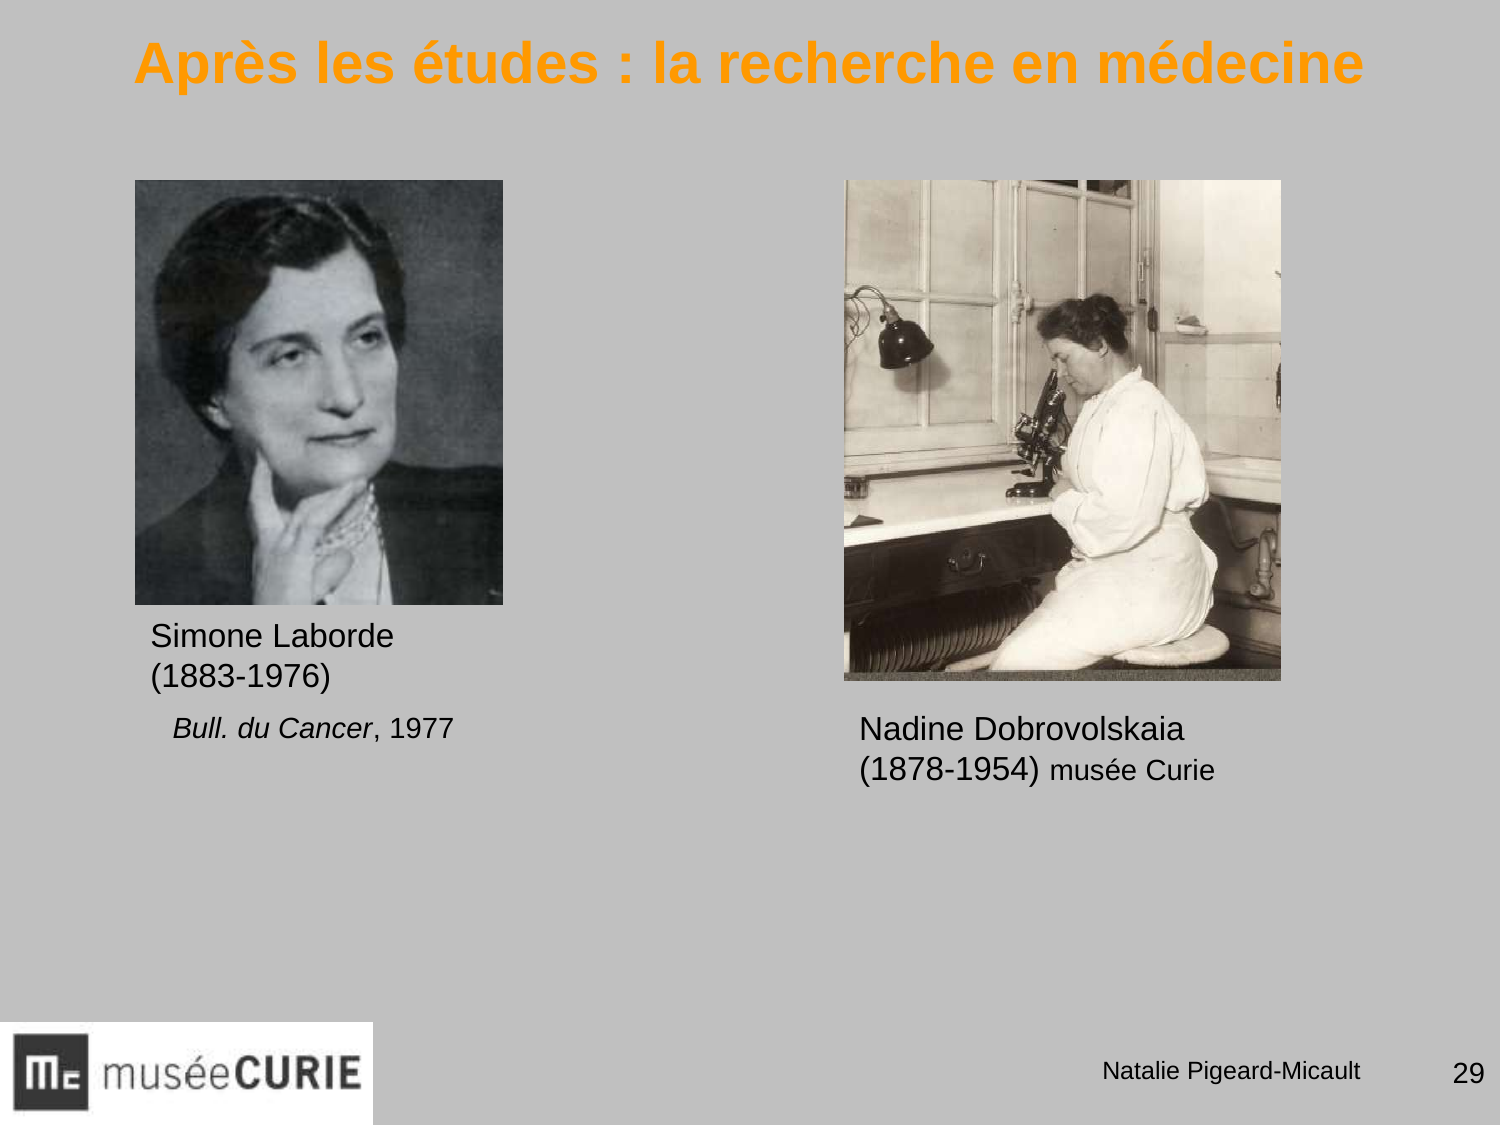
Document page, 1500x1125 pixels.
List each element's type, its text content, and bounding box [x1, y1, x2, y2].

picture [135, 180, 503, 605]
picture [0, 1022, 373, 1125]
text_box Nadine Dobrovolskaia (1878-1954) musée Curie [844, 699, 1281, 796]
text_box Simone Laborde (1883-1976) [135, 606, 503, 703]
picture [844, 180, 1281, 681]
text_box Natalie Pigeard-Micault [901, 1046, 1377, 1125]
text_box Bull. du Cancer, 1977 [157, 701, 503, 752]
text_box <numéro> [1387, 1046, 1500, 1125]
text_box Après les études : la recherche en médecine [41, 30, 1459, 103]
